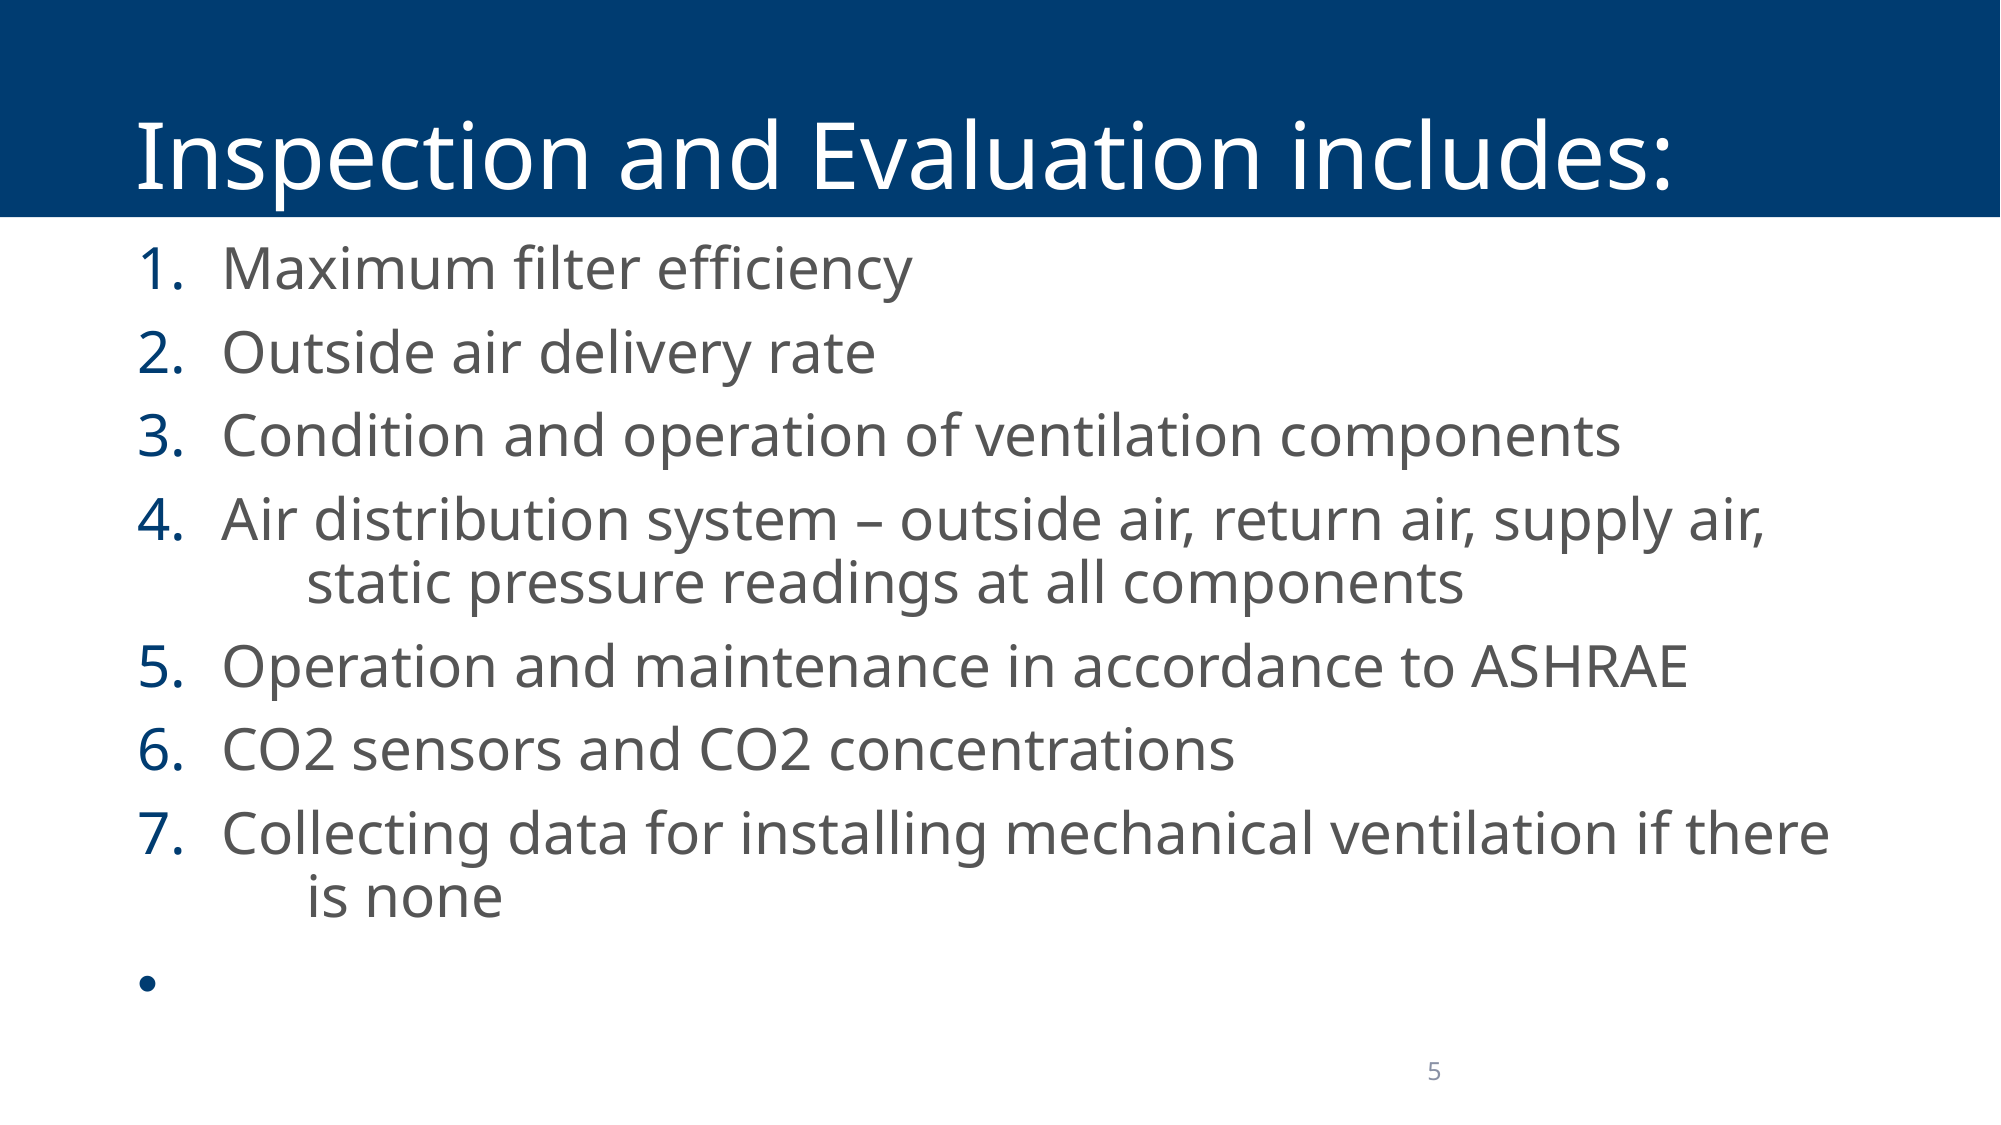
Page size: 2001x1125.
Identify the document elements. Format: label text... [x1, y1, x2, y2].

slide_number 6 [1412, 1042, 1863, 1103]
title Inspection and Evaluation includes: [0, 0, 2000, 218]
list Maximum filter efficiency Outside air delivery rate Condition and operation of ventilation components Air distribution system – outside air, return air, supply air, static pressure readings at all components Operation and maintenance in accordance to ASHRAE CO2 sensors and CO2 concentrations Collecting data for installing mechanical ventilation if there is none [137, 239, 1863, 1014]
